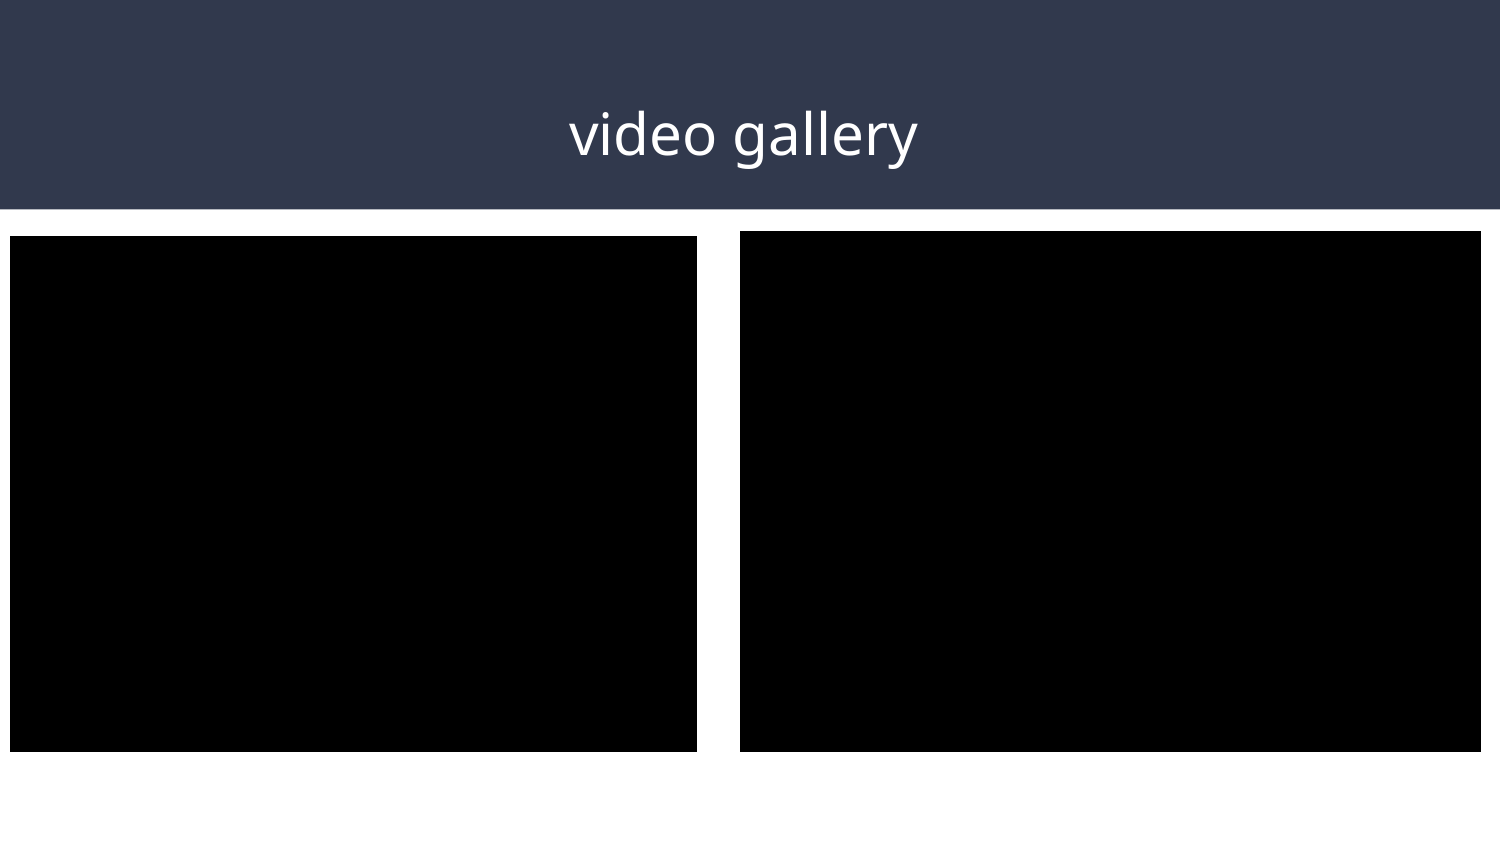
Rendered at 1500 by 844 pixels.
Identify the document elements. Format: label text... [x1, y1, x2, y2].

picture [10, 236, 697, 752]
picture [740, 231, 1481, 752]
title video gallery [51, 82, 1449, 185]
